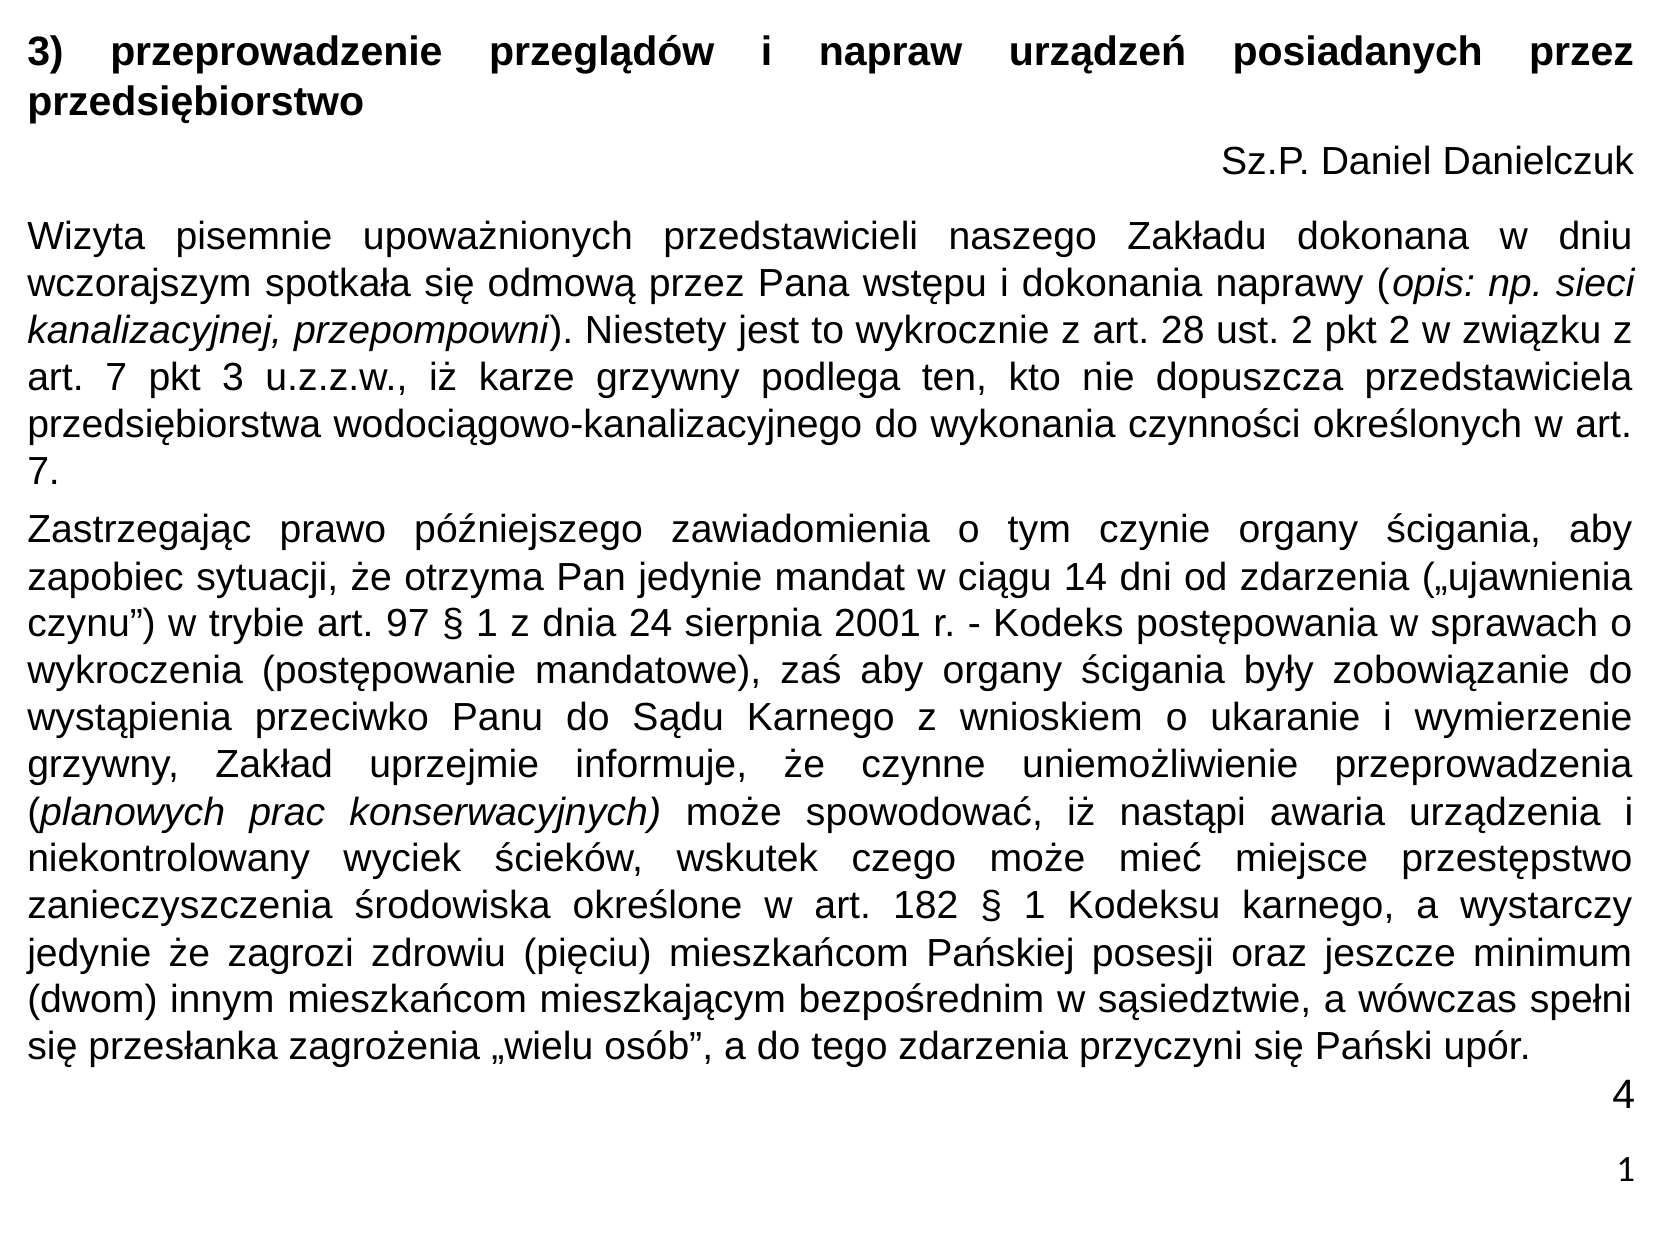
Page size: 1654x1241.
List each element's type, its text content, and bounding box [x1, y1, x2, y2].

list 3) przeprowadzenie przeglądów i napraw urządzeń posiadanych przez przedsiębiorstwo Sz.P. Daniel Danielczuk Wizyta pisemnie upoważnionych przedstawicieli naszego Zakładu dokonana w dniu wczorajszym spotkała się odmową przez Pana wstępu i dokonania naprawy (opis: np. sieci kanalizacyjnej, przepompowni). Niestety jest to wykrocznie z art. 28 ust. 2 pkt 2 w związku z art. 7 pkt 3 u.z.z.w., iż karze grzywny podlega ten, kto nie dopuszcza przedstawiciela przedsiębiorstwa wodociągowo-kanalizacyjnego do wykonania czynności określonych w art. 7. Zastrzegając prawo późniejszego zawiadomienia o tym czynie organy ścigania, aby zapobiec sytuacji, że otrzyma Pan jedynie mandat w ciągu 14 dni od zdarzenia („ujawnienia czynu”) w trybie art. 97 § 1 z dnia 24 sierpnia 2001 r. - Kodeks postępowania w sprawach o wykroczenia (postępowanie mandatowe), zaś aby organy ścigania były zobowiązanie do wystąpienia przeciwko Panu do Sądu Karnego z wnioskiem o ukaranie i wymierzenie grzywny, Zakład uprzejmie informuje, że czynne uniemożliwienie przeprowadzenia (planowych prac konserwacyjnych) może spowodować, iż nastąpi awaria urządzenia i niekontrolowany wyciek ścieków, wskutek czego może mieć miejsce przestępstwo zanieczyszczenia środowiska określone w art. 182 § 1 Kodeksu karnego, a wystarczy jedynie że zagrozi zdrowiu (pięciu) mieszkańcom Pańskiej posesji oraz jeszcze minimum (dwom) innym mieszkańcom mieszkającym bezpośrednim w sąsiedztwie, a wówczas spełni się przesłanka zagrożenia „wielu osób”, a do tego zdarzenia przyczyni się Pański upór. 4 1 [27, 24, 1637, 1223]
